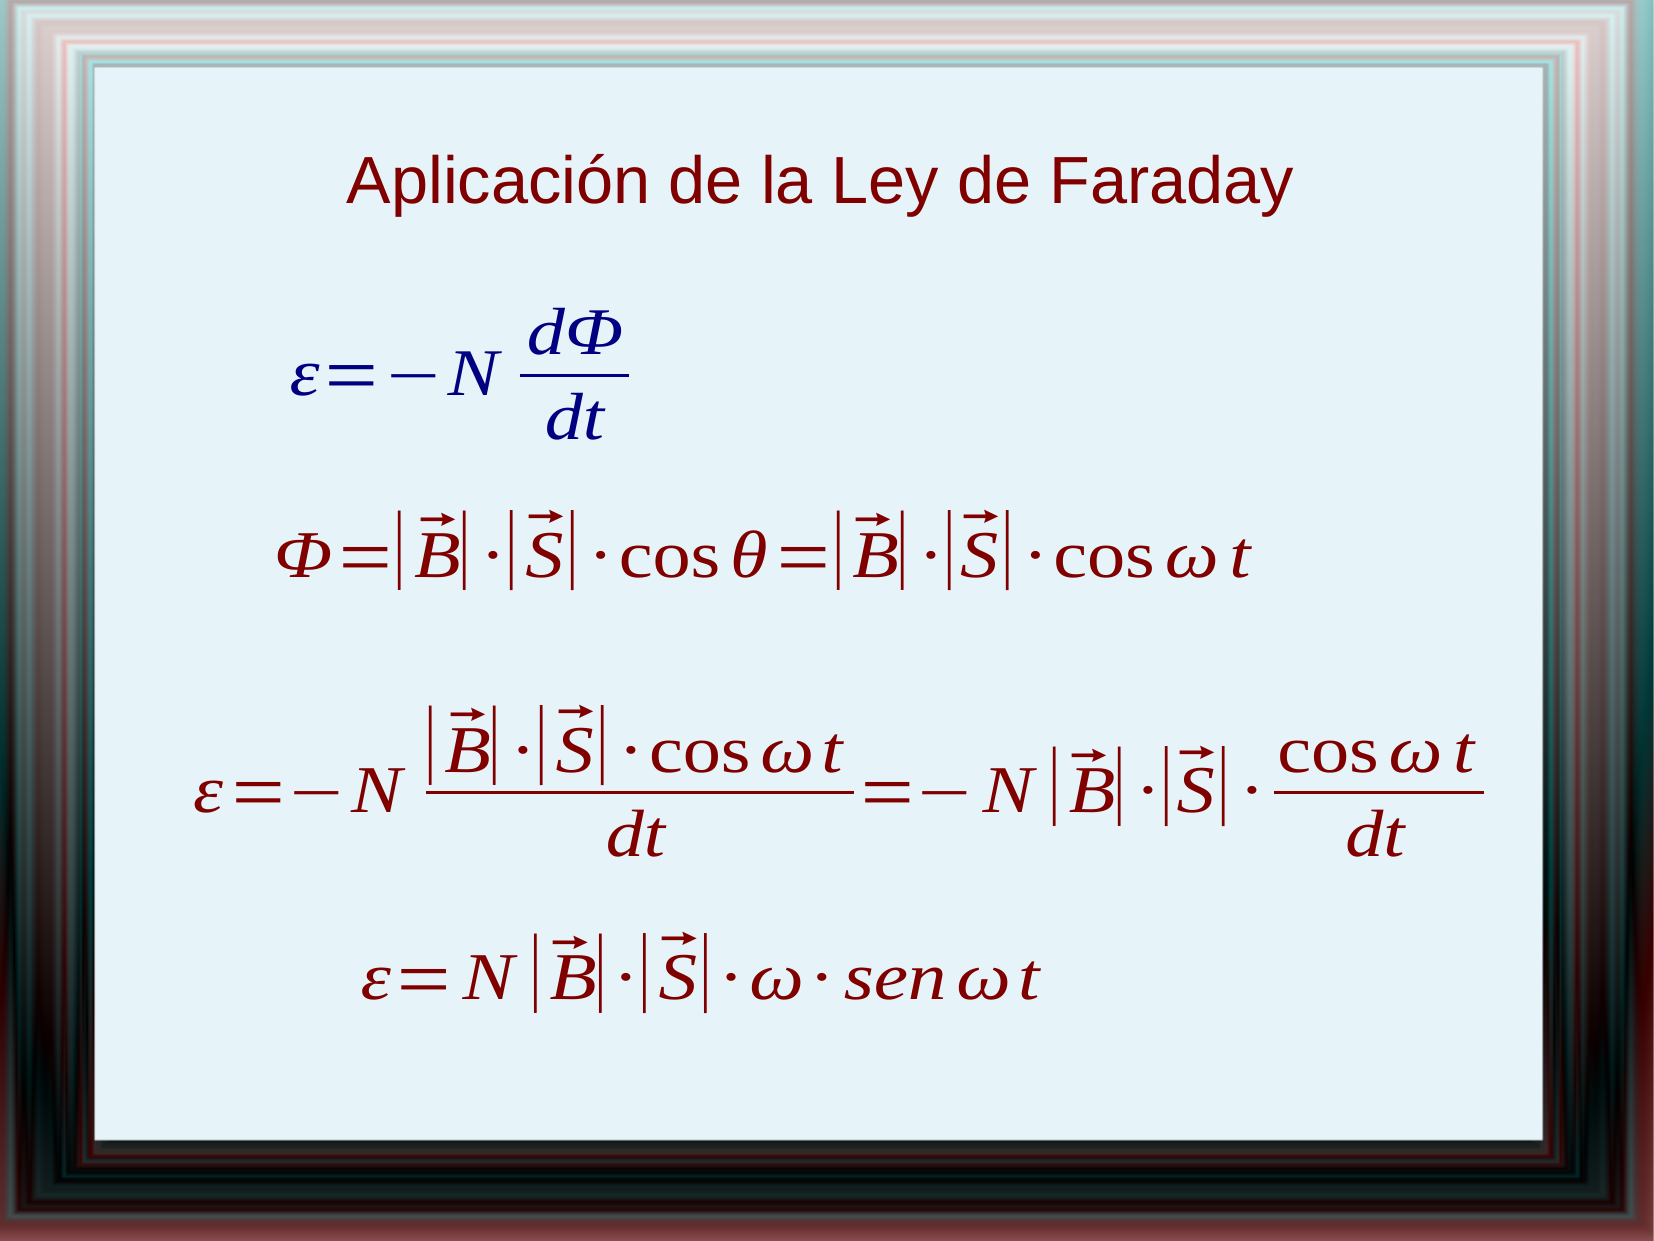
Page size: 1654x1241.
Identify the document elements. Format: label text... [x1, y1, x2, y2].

chart [175, 702, 1501, 875]
chart [342, 930, 1055, 1016]
chart [271, 295, 649, 458]
picture [0, 0, 1654, 1241]
chart [259, 507, 1264, 594]
text_box Aplicación de la Ley de Faraday [271, 141, 1371, 217]
